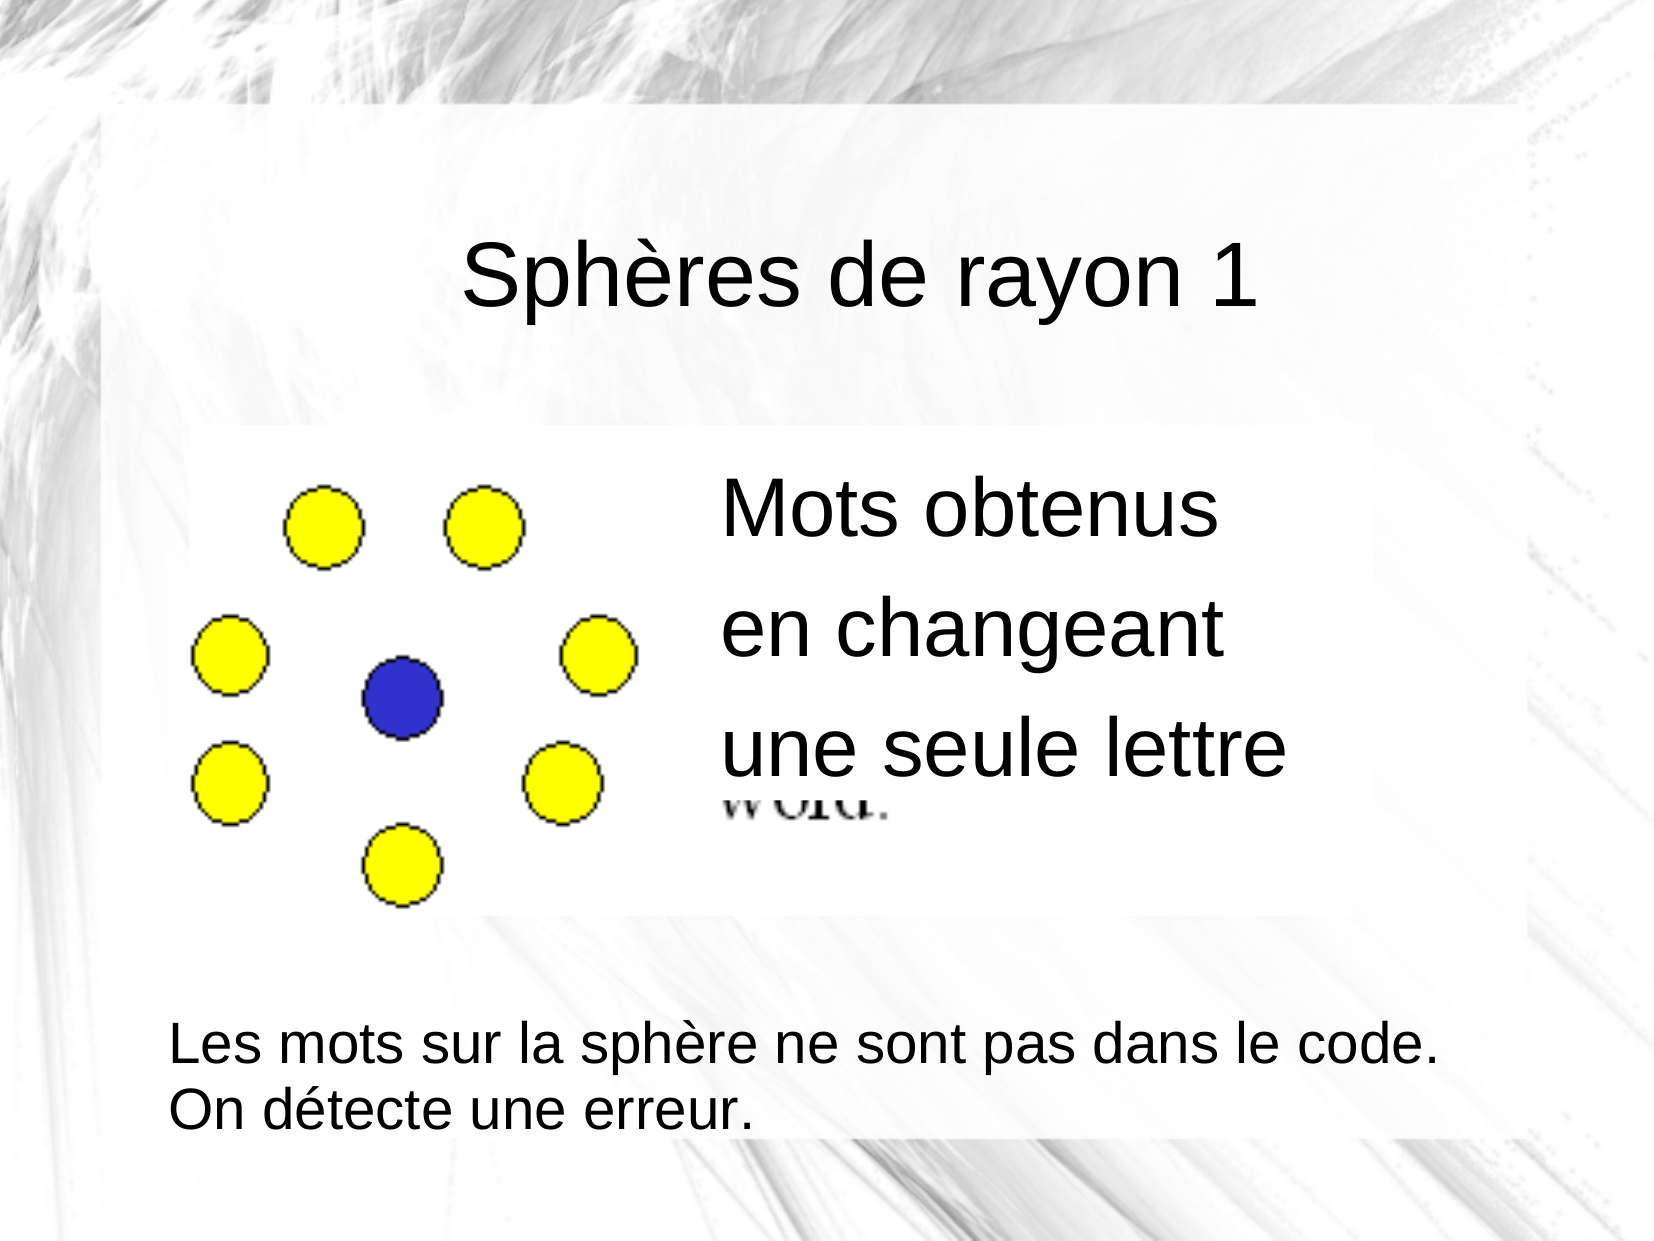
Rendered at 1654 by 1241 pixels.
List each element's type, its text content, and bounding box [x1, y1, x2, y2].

title Sphères de rayon 1 [174, 175, 1548, 364]
text_box Les mots sur la sphère ne sont pas dans le code. On détecte une erreur. [153, 1003, 1457, 1149]
picture [0, 0, 1654, 1241]
text_box [189, 425, 1352, 916]
text_box Mots obtenus en changeant une seule lettre [705, 425, 1373, 801]
